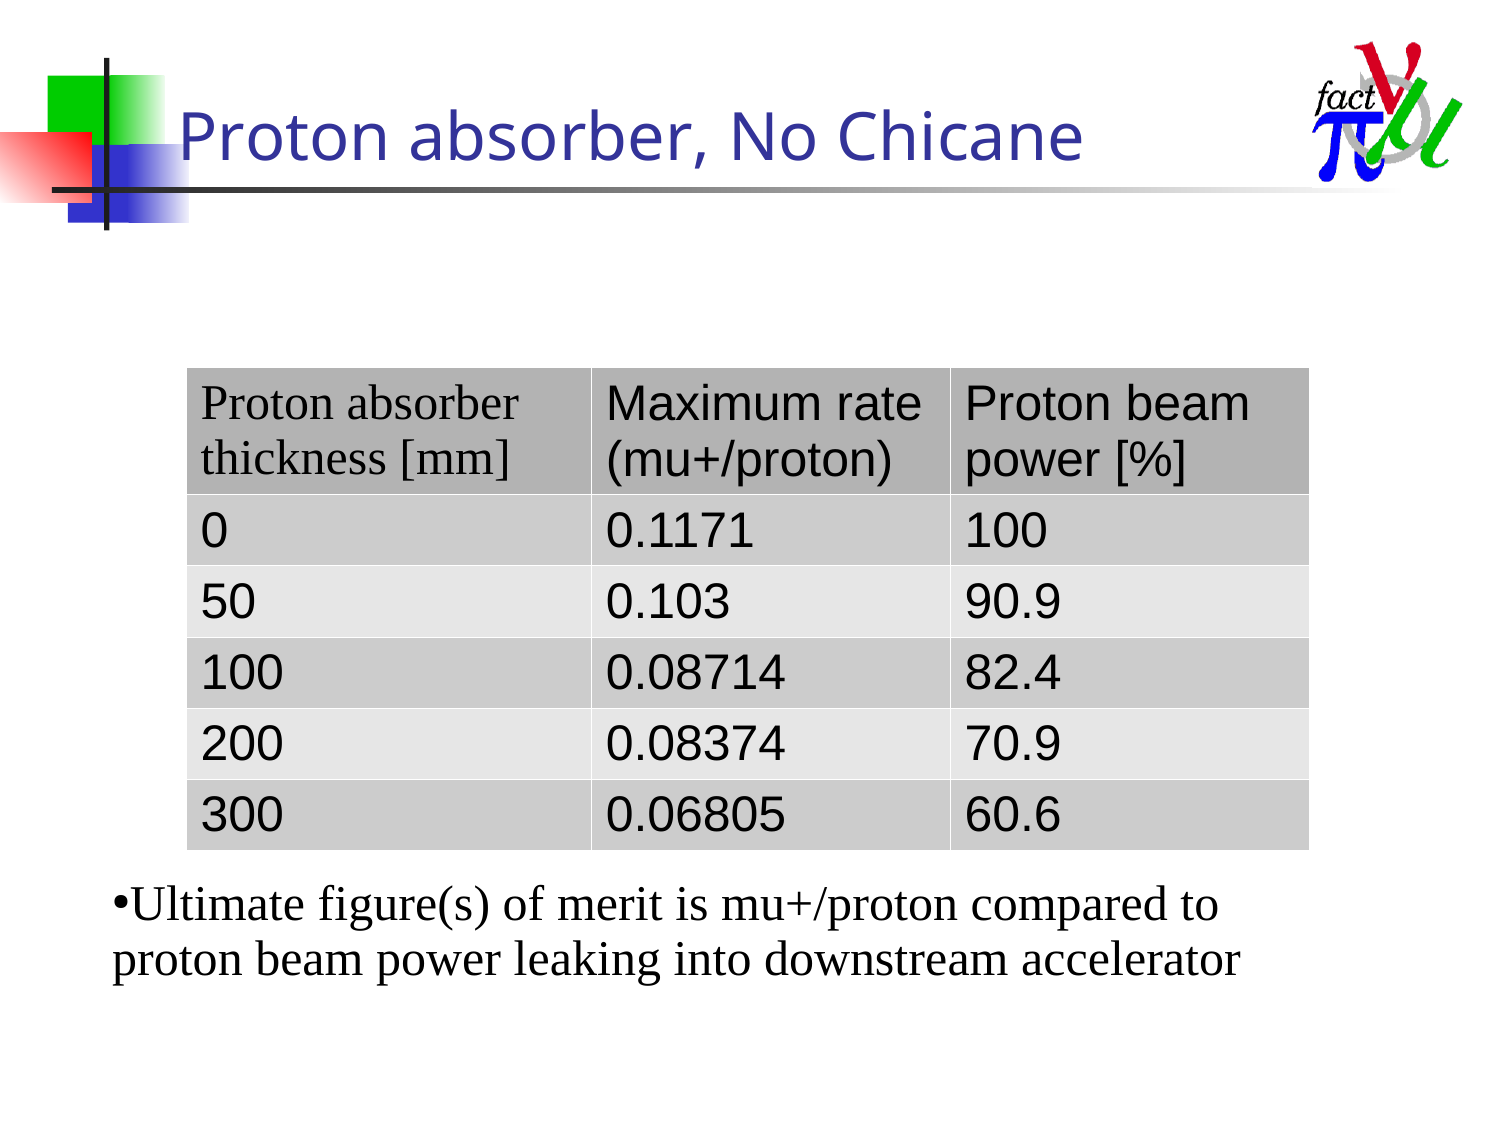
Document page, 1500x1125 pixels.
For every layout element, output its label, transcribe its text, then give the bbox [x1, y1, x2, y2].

table_header Maximum rate (mu+/proton) [592, 368, 950, 494]
title Proton absorber, No Chicane [162, 0, 1441, 188]
table_cell 0 [187, 495, 591, 565]
table_cell 60.6 [951, 780, 1309, 850]
table_cell 100 [187, 638, 591, 708]
table_cell 0.1171 [592, 495, 950, 565]
table_cell 200 [187, 709, 591, 779]
table_cell 300 [187, 780, 591, 850]
table_header Proton beam power [%] [951, 368, 1309, 494]
table_cell 0.08374 [592, 709, 950, 779]
table_cell 50 [187, 566, 591, 637]
picture [1441, 41, 1463, 188]
table_cell 0.06805 [592, 780, 950, 850]
table_cell 0.103 [592, 566, 950, 637]
table_cell 82.4 [951, 638, 1309, 708]
text_box Ultimate figure(s) of merit is mu+/proton compared to proton beam power leaking into downstream accelerator [97, 868, 1278, 1043]
table_cell 70.9 [951, 709, 1309, 779]
table_header Proton absorber thickness [mm] [187, 368, 591, 494]
table_cell 90.9 [951, 566, 1309, 637]
table_cell 100 [951, 495, 1309, 565]
table_cell 0.08714 [592, 638, 950, 708]
